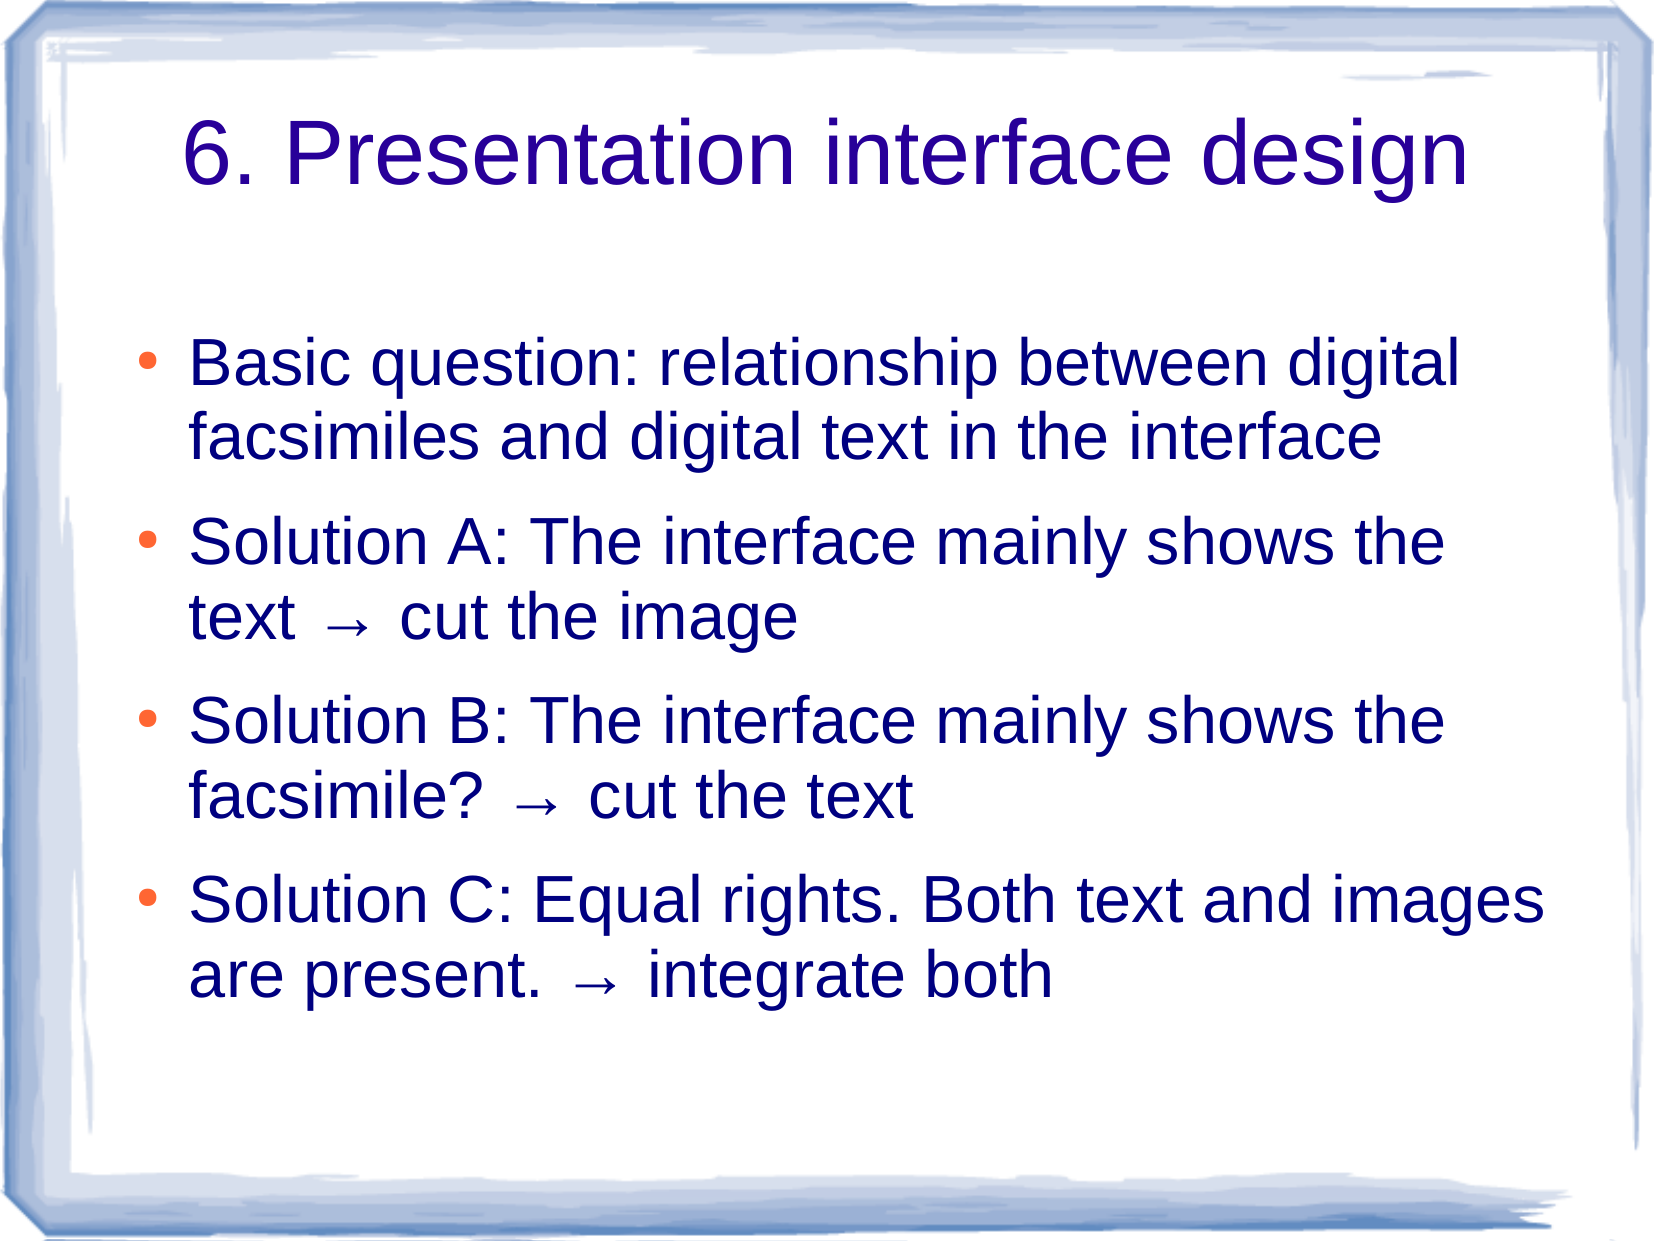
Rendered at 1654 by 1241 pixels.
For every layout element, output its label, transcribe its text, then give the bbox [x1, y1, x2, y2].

title 6. Presentation interface design [82, 56, 1571, 250]
list Basic question: relationship between digital facsimiles and digital text in the interface Solution A: The interface mainly shows the text → cut the image Solution B: The interface mainly shows the facsimile? → cut the text Solution C: Equal rights. Both text and images are present. → integrate both [118, 324, 1571, 1129]
picture [0, 0, 1654, 1241]
